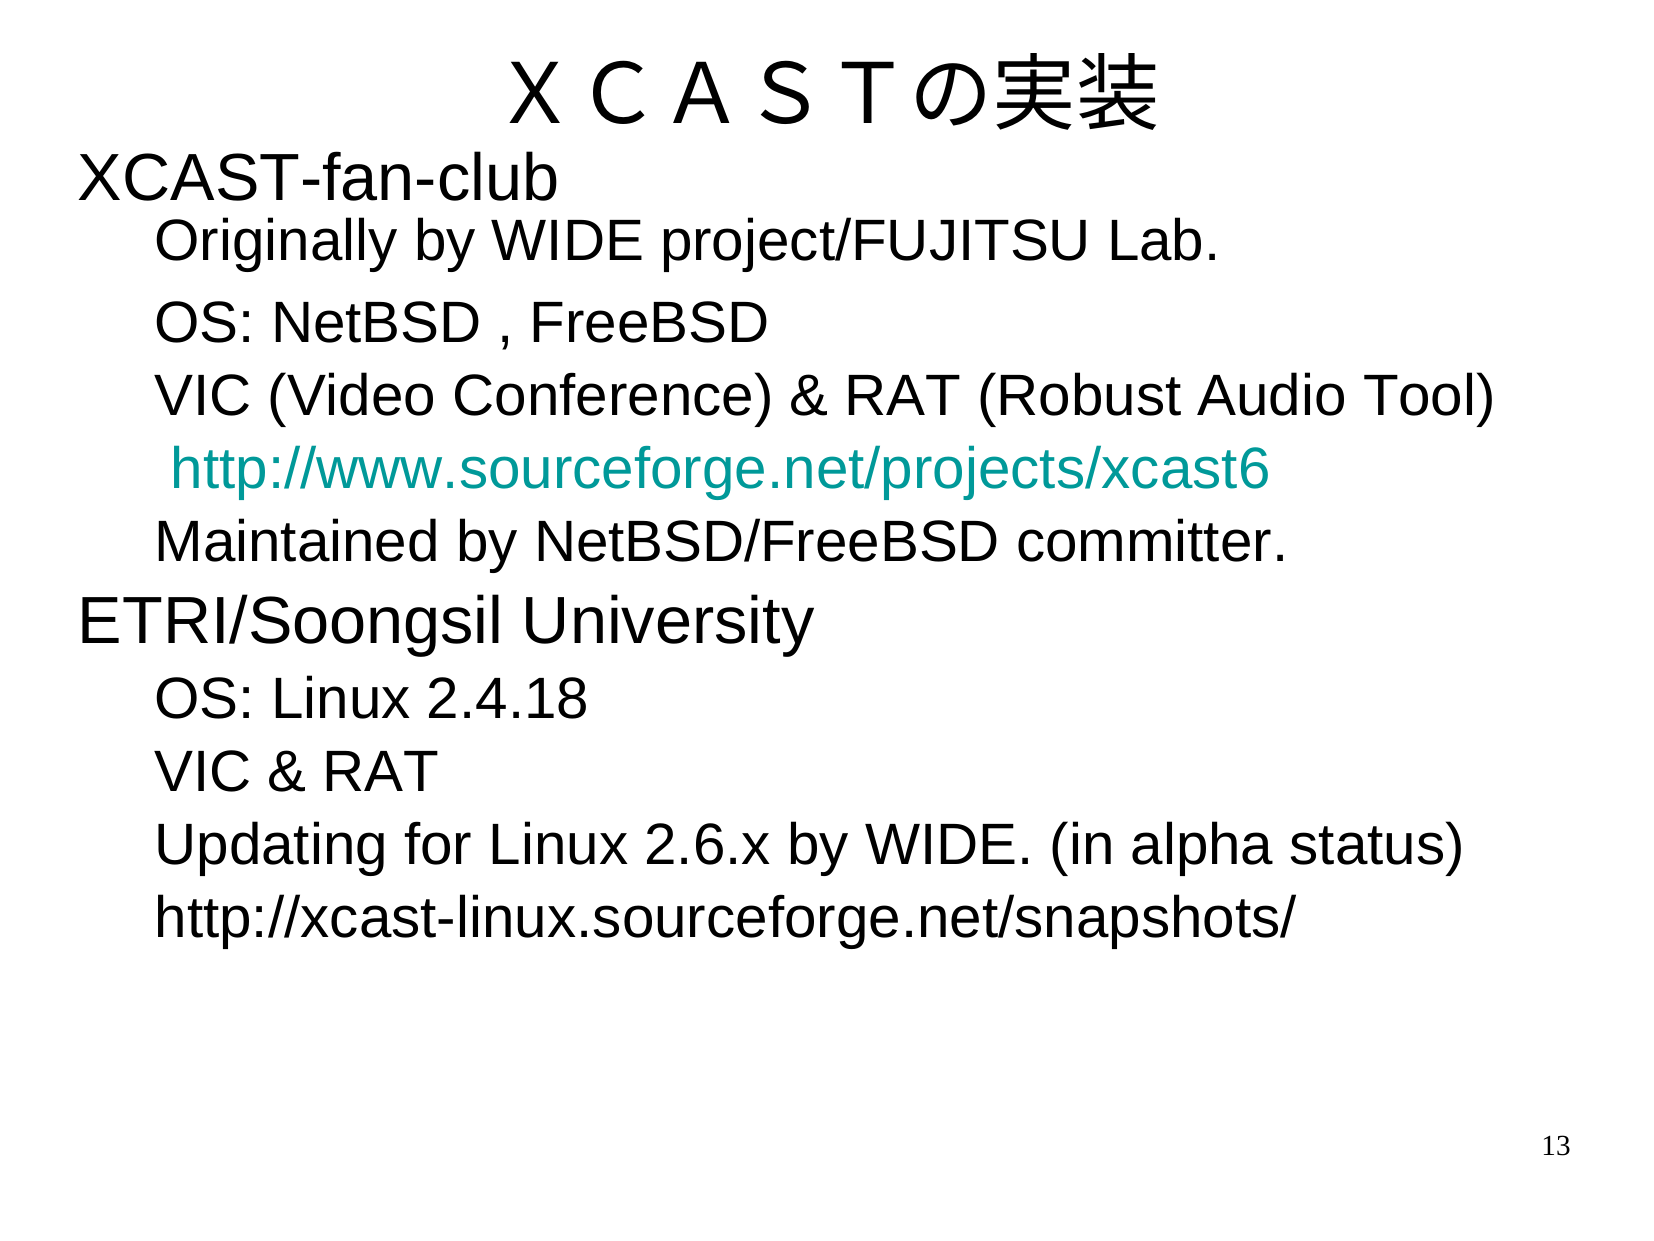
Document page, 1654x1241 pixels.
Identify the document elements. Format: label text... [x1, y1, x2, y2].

list XCAST-fan-club Originally by WIDE project/FUJITSU Lab. OS: NetBSD , FreeBSD VIC (Video Conference) & RAT (Robust Audio Tool) http://www.sourceforge.net/projects/xcast6 Maintained by NetBSD/FreeBSD committer. ETRI/Soongsil University OS: Linux 2.4.18 VIC & RAT Updating for Linux 2.6.x by WIDE. (in alpha status) http://xcast-linux.sourceforge.net/snapshots/ [45, 138, 1617, 1241]
title ＸＣＡＳＴの実装 [82, 23, 1571, 138]
